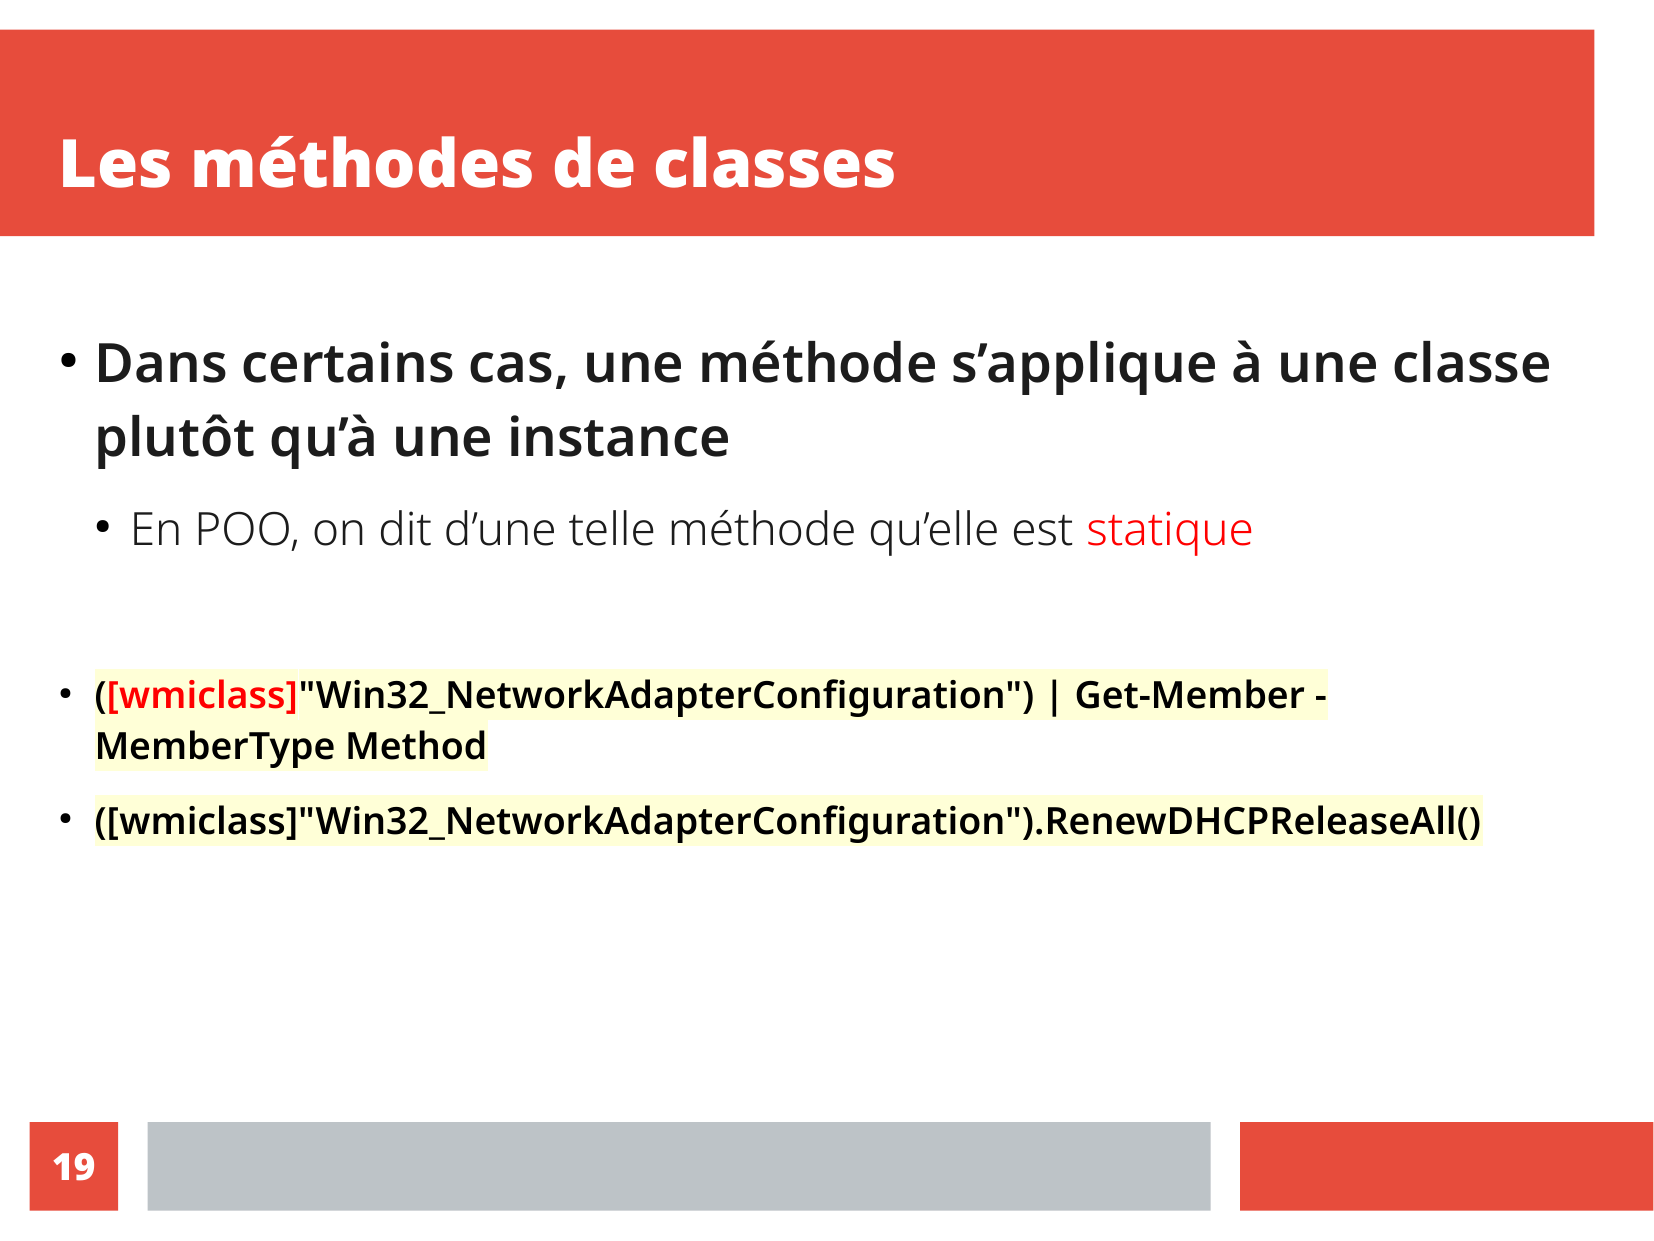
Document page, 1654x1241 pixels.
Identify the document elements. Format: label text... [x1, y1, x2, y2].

title Les méthodes de classes [59, 59, 1595, 207]
list Dans certains cas, une méthode s’applique à une classe plutôt qu’à une instance En POO, on dit d’une telle méthode qu’elle est statique ([wmiclass]"Win32_NetworkAdapterConfiguration") | Get-Member -MemberType Method ([wmiclass]"Win32_NetworkAdapterConfiguration").RenewDHCPReleaseAll() [59, 324, 1565, 1093]
